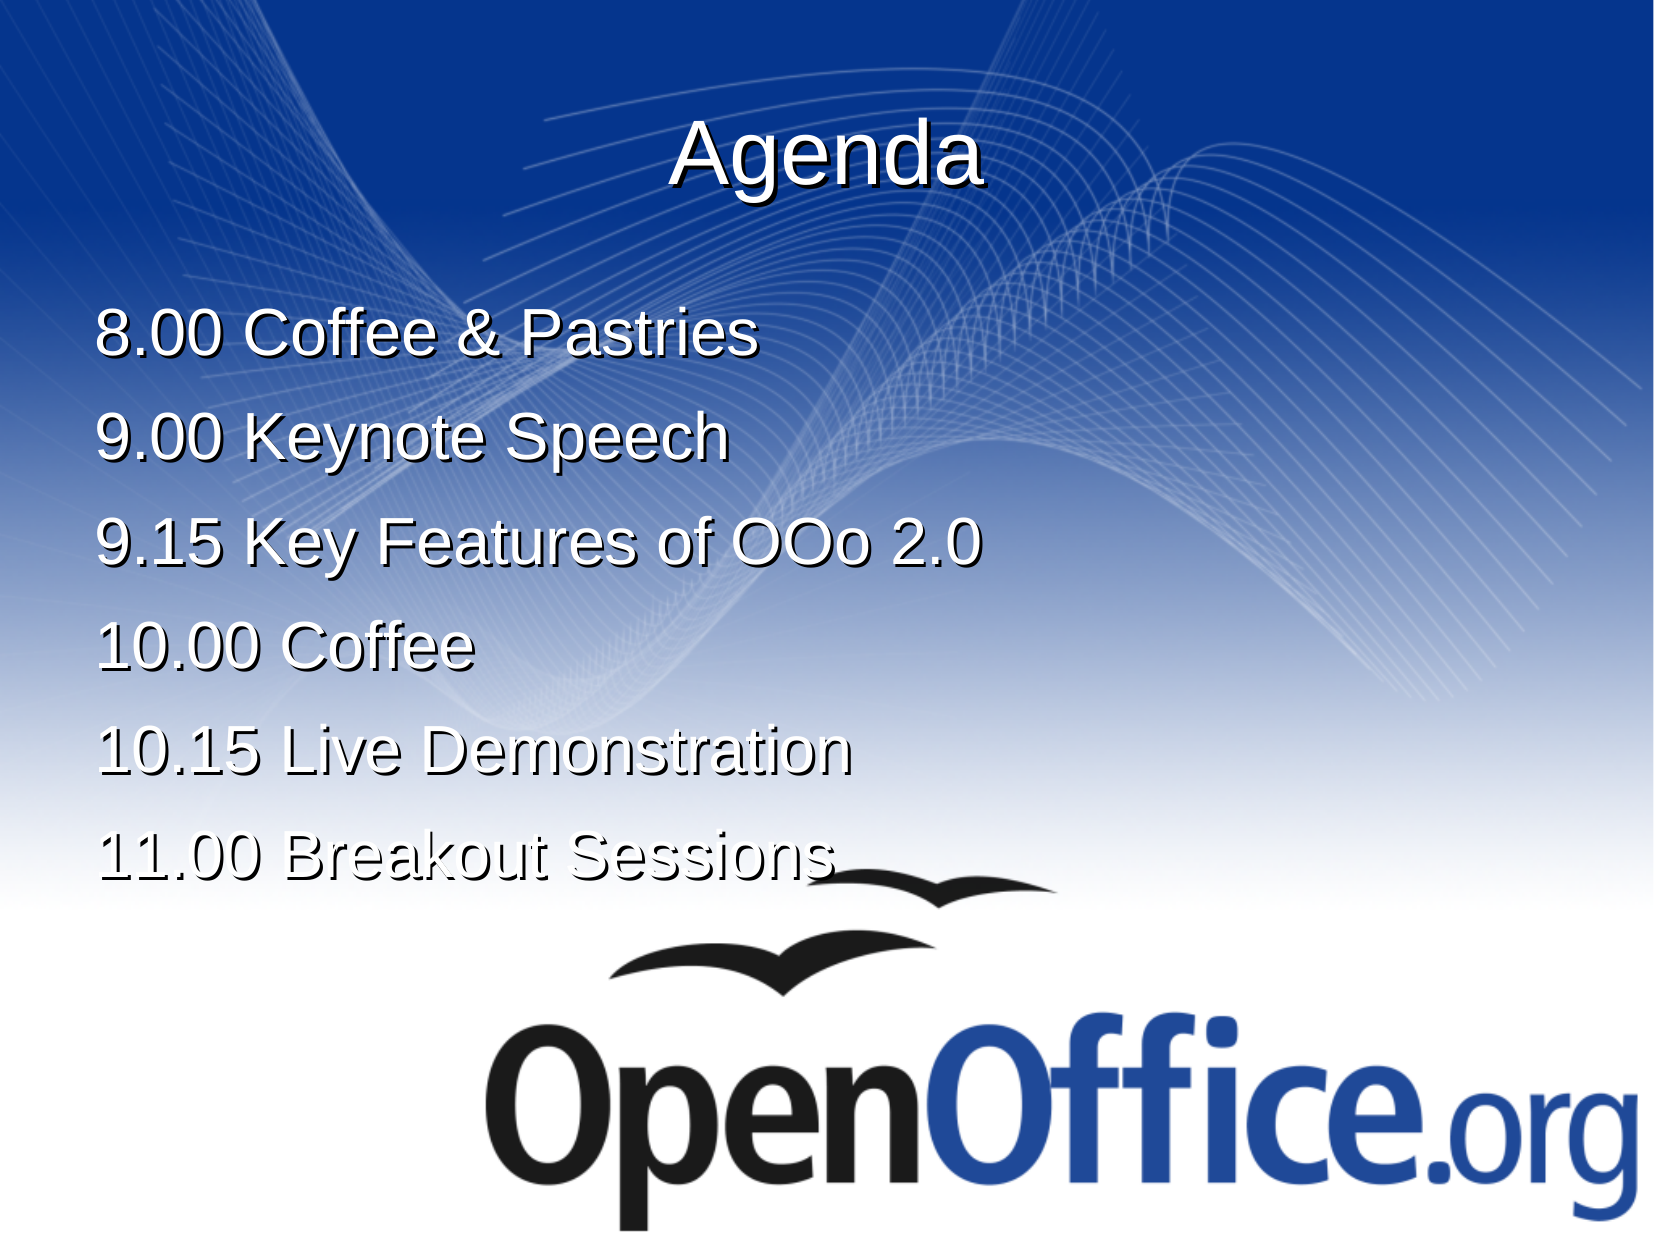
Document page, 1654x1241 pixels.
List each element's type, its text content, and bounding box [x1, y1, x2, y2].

picture [0, 0, 1654, 1241]
title Agenda [82, 49, 1571, 257]
list 8.00 Coffee & Pastries 9.00 Keynote Speech 9.15 Key Features of OOo 2.0 10.00 Coffee 10.15 Live Demonstration 11.00 Breakout Sessions [76, 295, 1565, 1114]
